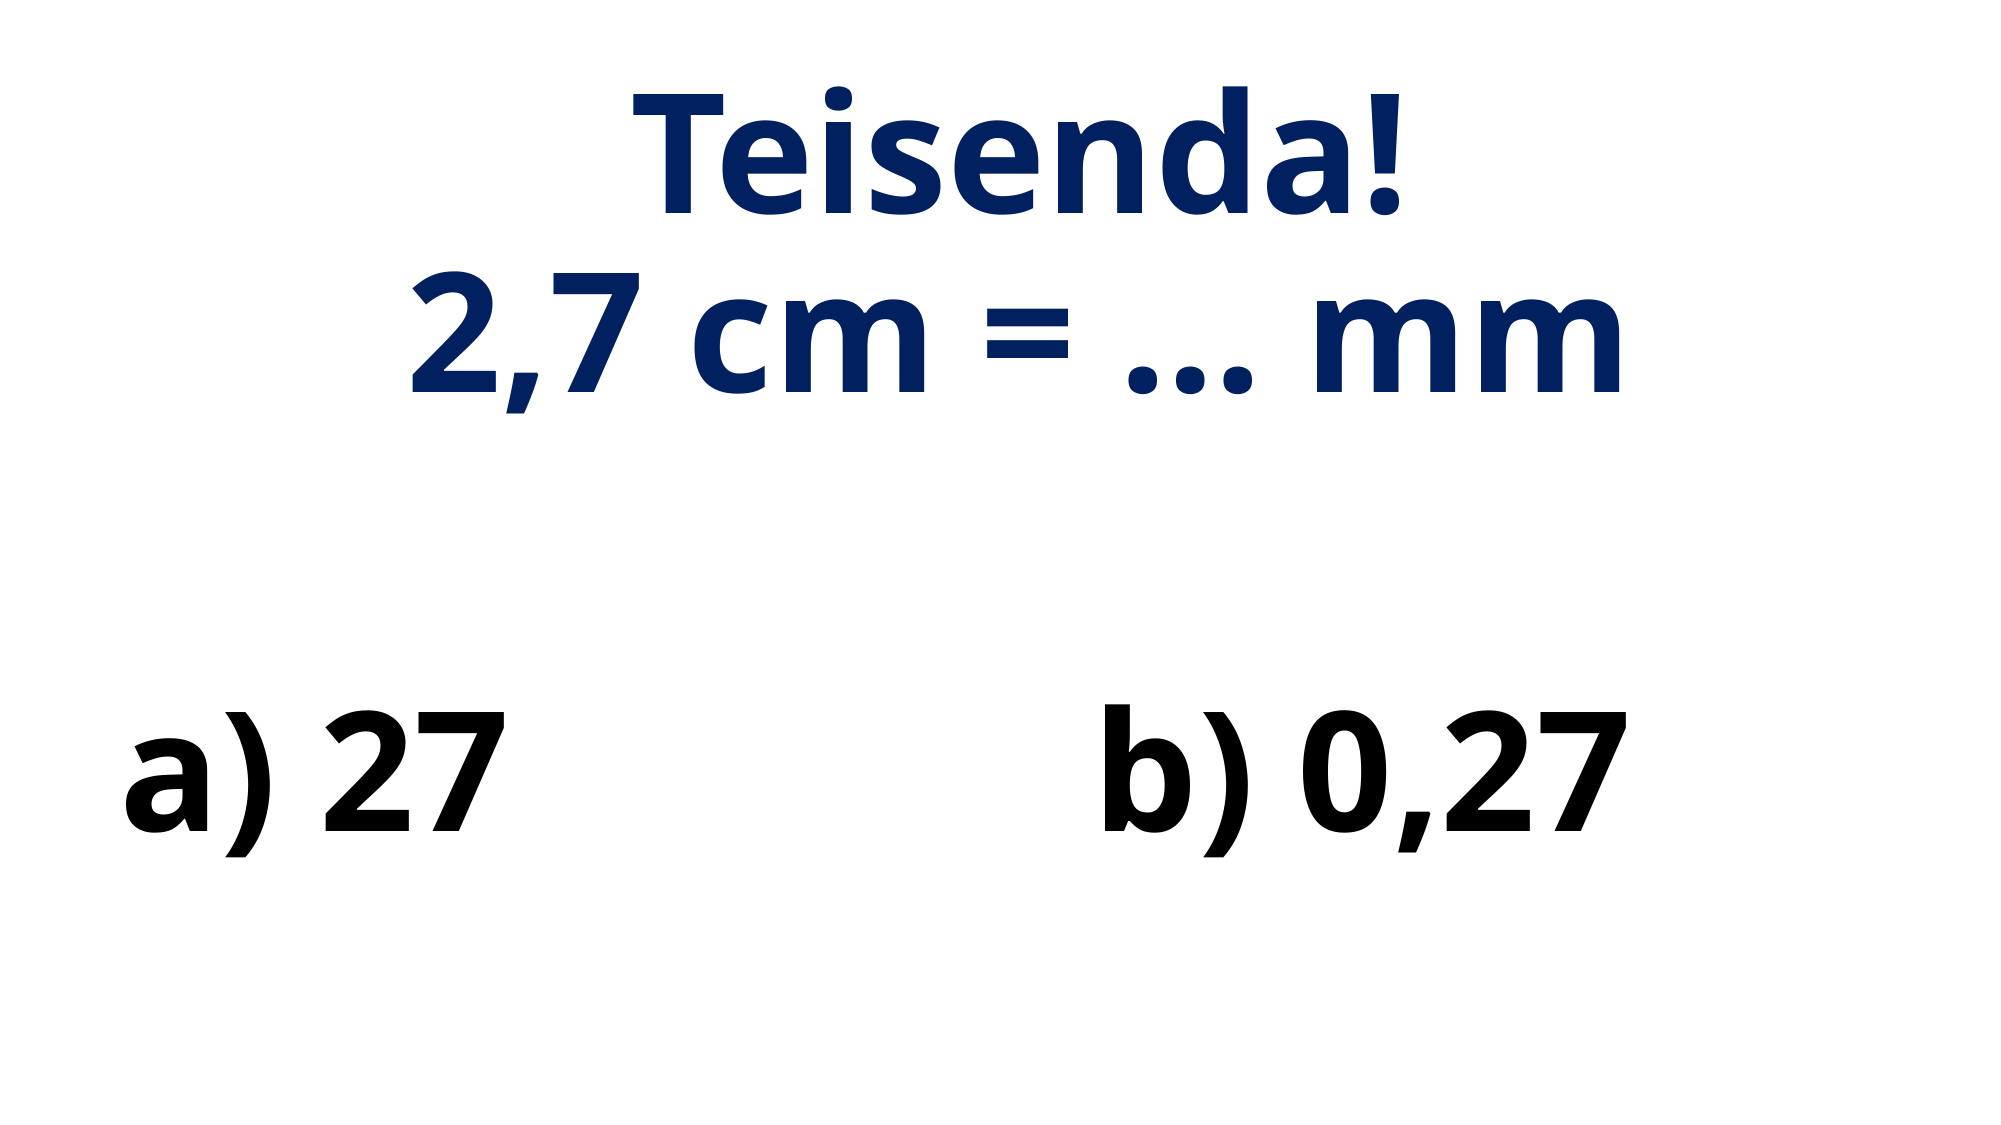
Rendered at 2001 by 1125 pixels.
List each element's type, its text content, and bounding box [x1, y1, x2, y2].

text_box a) 27 [99, 589, 874, 946]
title Teisenda! 2,7 cm = … mm [51, 59, 1988, 416]
text_box b) 0,27 [1072, 589, 1946, 946]
